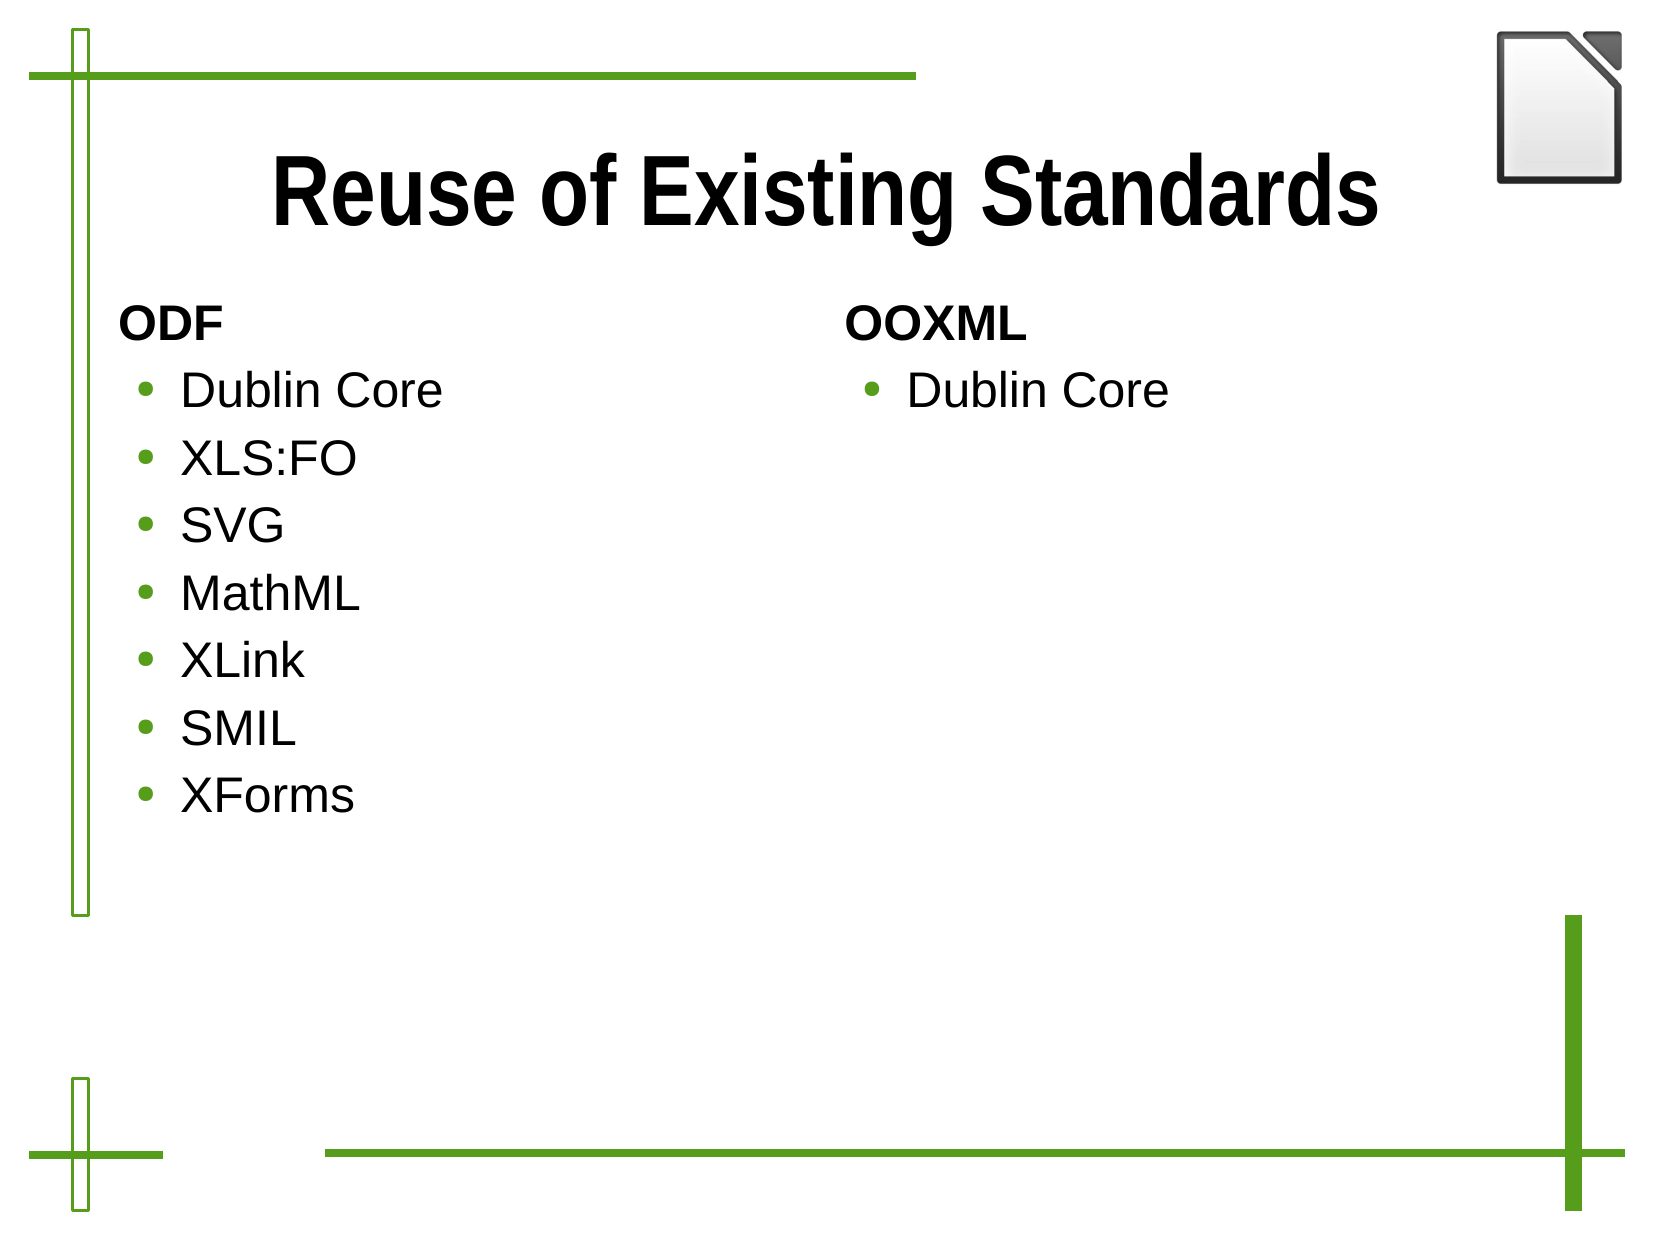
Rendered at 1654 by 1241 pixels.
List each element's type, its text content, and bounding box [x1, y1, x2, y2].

title Reuse of Existing Standards [118, 118, 1536, 260]
list ODF Dublin Core XLS:FO SVG MathML XLink SMIL XForms [118, 295, 844, 1123]
picture [1494, 29, 1624, 186]
list OOXML Dublin Core [844, 295, 1536, 1123]
